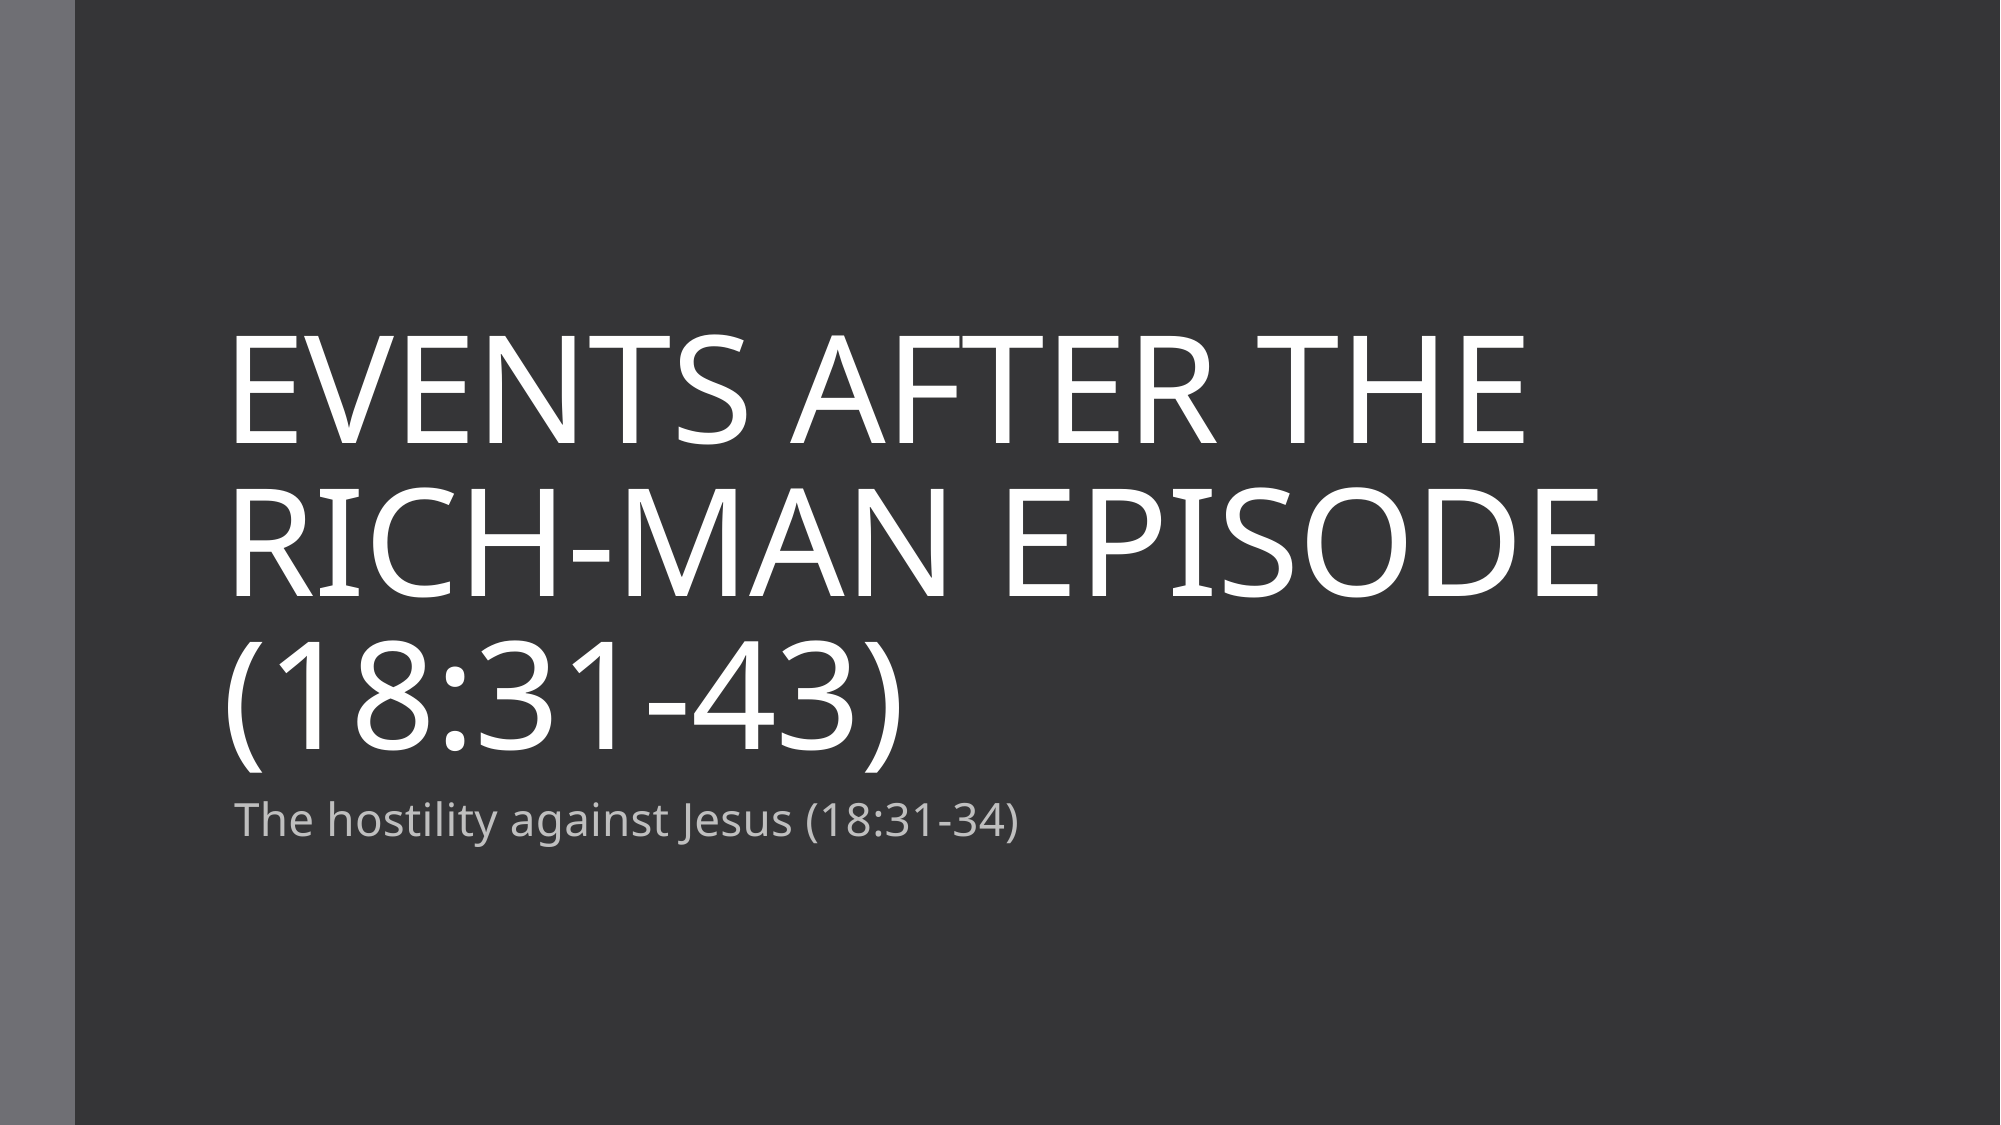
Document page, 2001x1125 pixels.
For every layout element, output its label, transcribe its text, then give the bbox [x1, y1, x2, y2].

subtitle The hostility against Jesus (18:31-34) [206, 787, 1752, 1066]
title EVENTS AFTER THE RICH-MAN EPISODE (18:31-43) [206, 124, 1752, 787]
